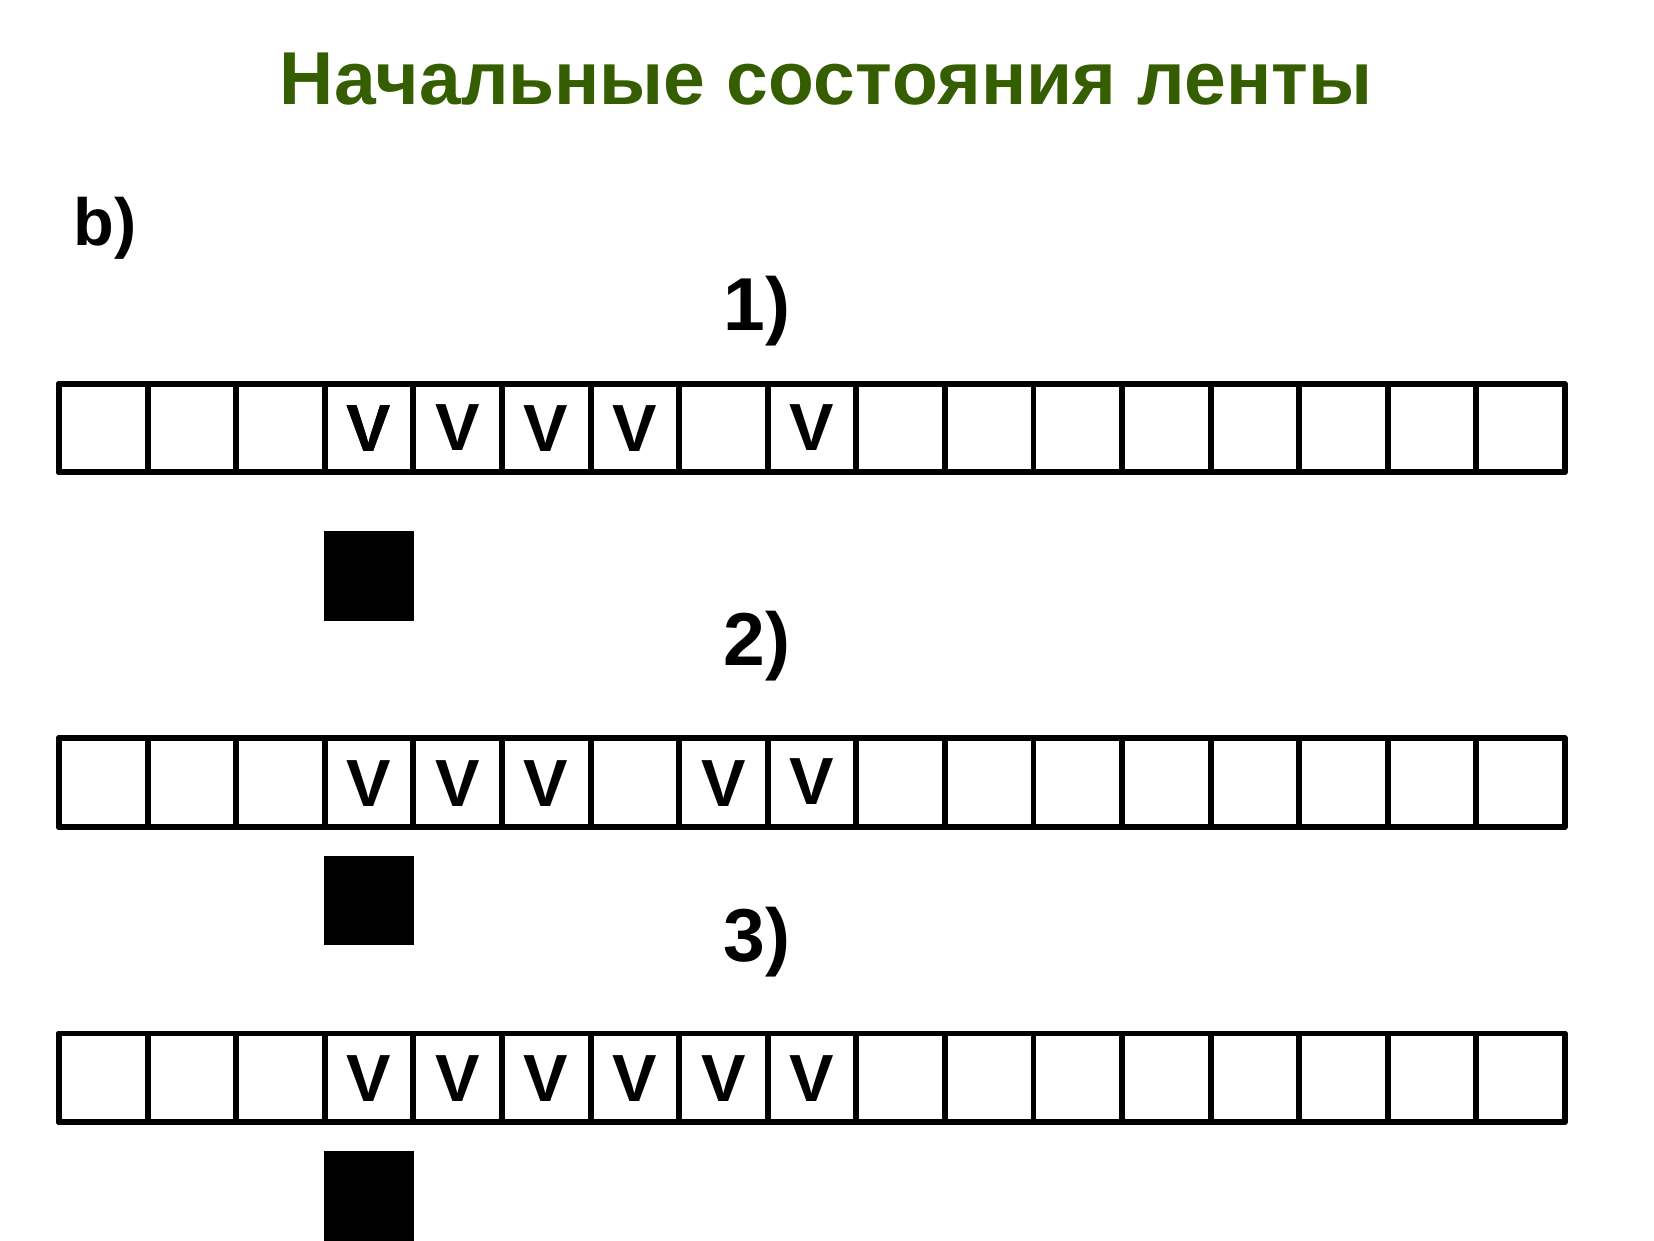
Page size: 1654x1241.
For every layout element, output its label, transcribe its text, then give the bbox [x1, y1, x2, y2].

text_box V [413, 1033, 501, 1124]
text_box V [501, 1033, 590, 1124]
text_box 3) [708, 885, 886, 985]
text_box 2) [708, 590, 886, 690]
text_box V [413, 738, 501, 828]
text_box V [324, 738, 413, 828]
text_box V [324, 1033, 413, 1124]
text_box [59, 1033, 324, 1123]
text_box [59, 383, 324, 473]
text_box V [679, 1033, 767, 1124]
text_box V [590, 383, 680, 474]
text_box V [767, 382, 857, 473]
text_box V [501, 738, 591, 828]
text_box V [413, 382, 502, 473]
text_box V [590, 1033, 679, 1124]
text_box [59, 738, 324, 827]
text_box [324, 1151, 414, 1241]
text_box [857, 738, 1565, 827]
text_box [680, 383, 767, 473]
text_box 1) [708, 255, 886, 355]
text_box [324, 856, 414, 945]
text_box V [767, 737, 857, 827]
text_box [857, 1033, 1565, 1123]
text_box b) [59, 177, 207, 267]
text_box V [679, 738, 768, 828]
text_box Начальные состояния ленты [118, 29, 1536, 129]
text_box [324, 531, 414, 621]
text_box V [324, 383, 414, 474]
text_box V [501, 383, 590, 474]
text_box [591, 738, 679, 827]
text_box [857, 383, 1565, 473]
text_box V [767, 1033, 857, 1124]
